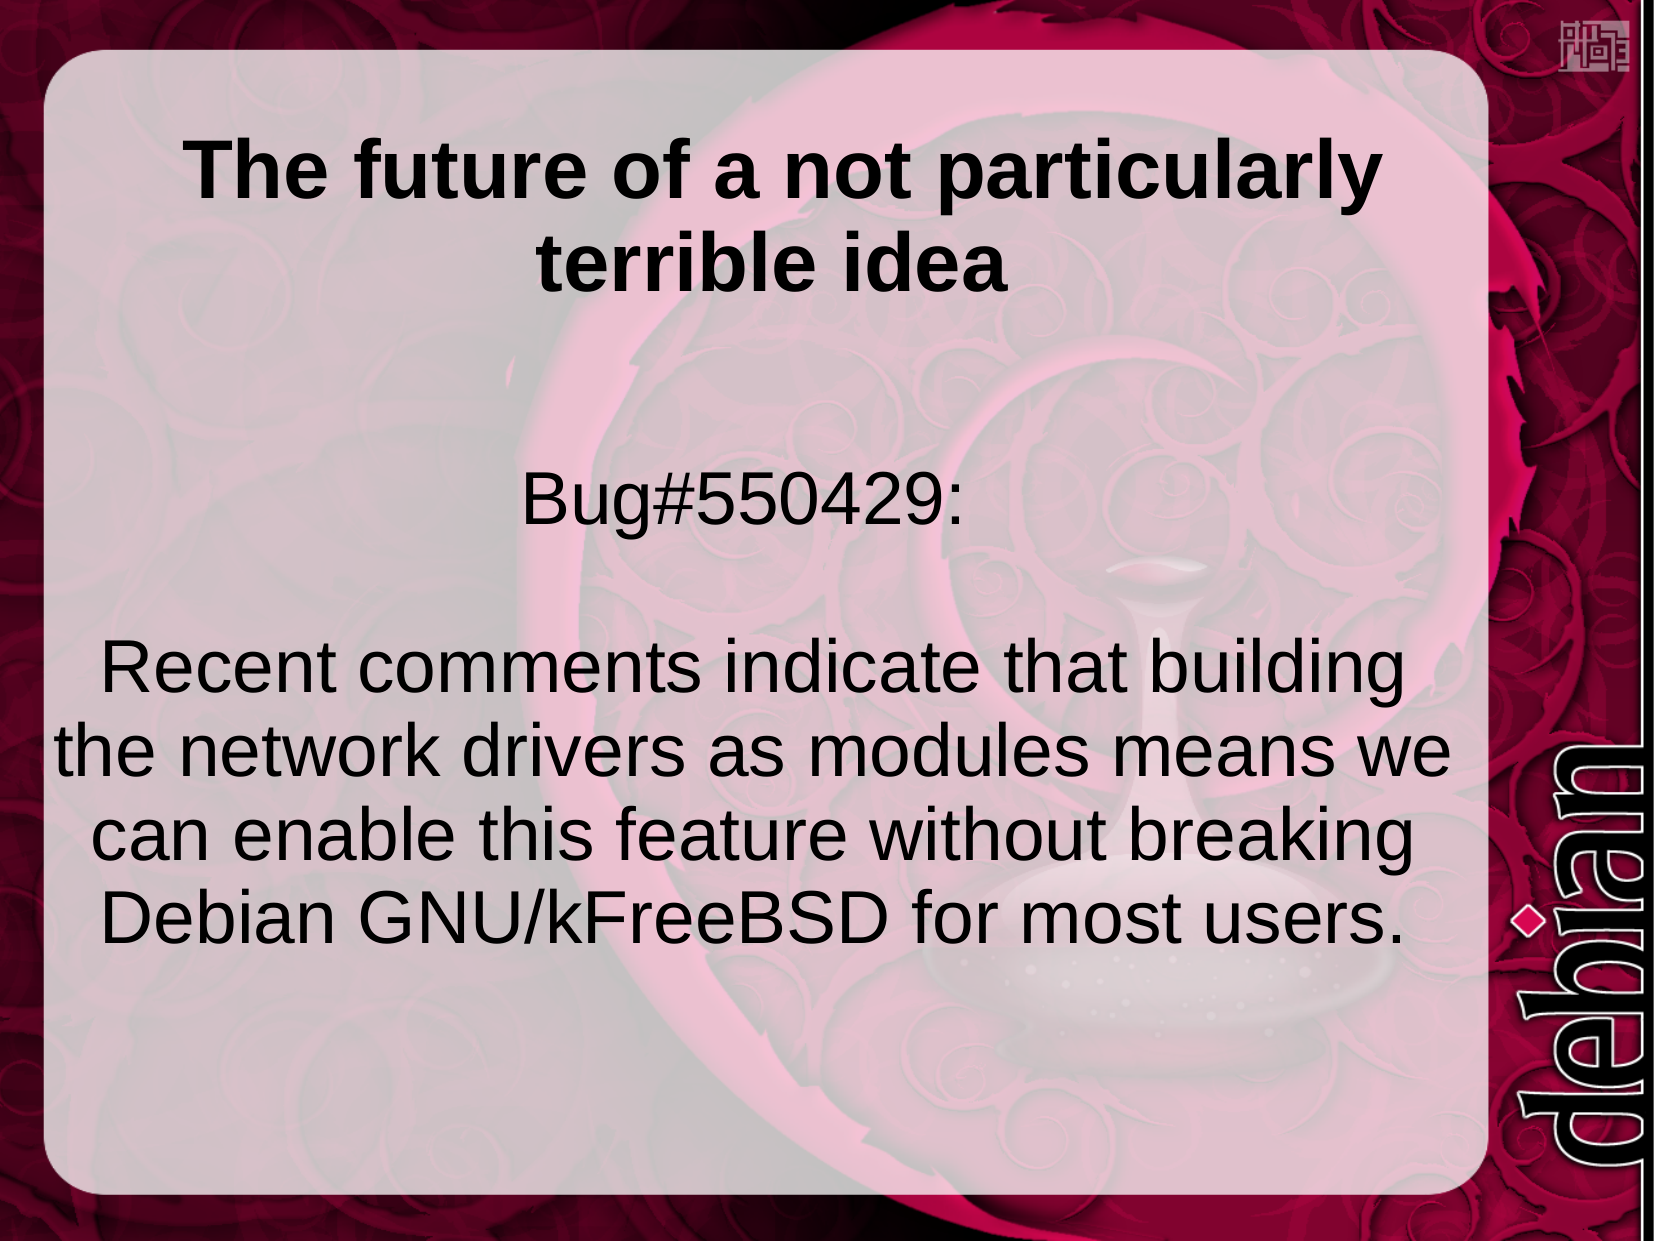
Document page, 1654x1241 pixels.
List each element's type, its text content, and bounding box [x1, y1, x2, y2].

subtitle Bug#550429: Recent comments indicate that building the network drivers as modules means we can enable this feature without breaking Debian GNU/kFreeBSD for most users. [45, 340, 1463, 992]
title The future of a not particularly terrible idea [75, 108, 1493, 324]
picture [0, 0, 1654, 1241]
